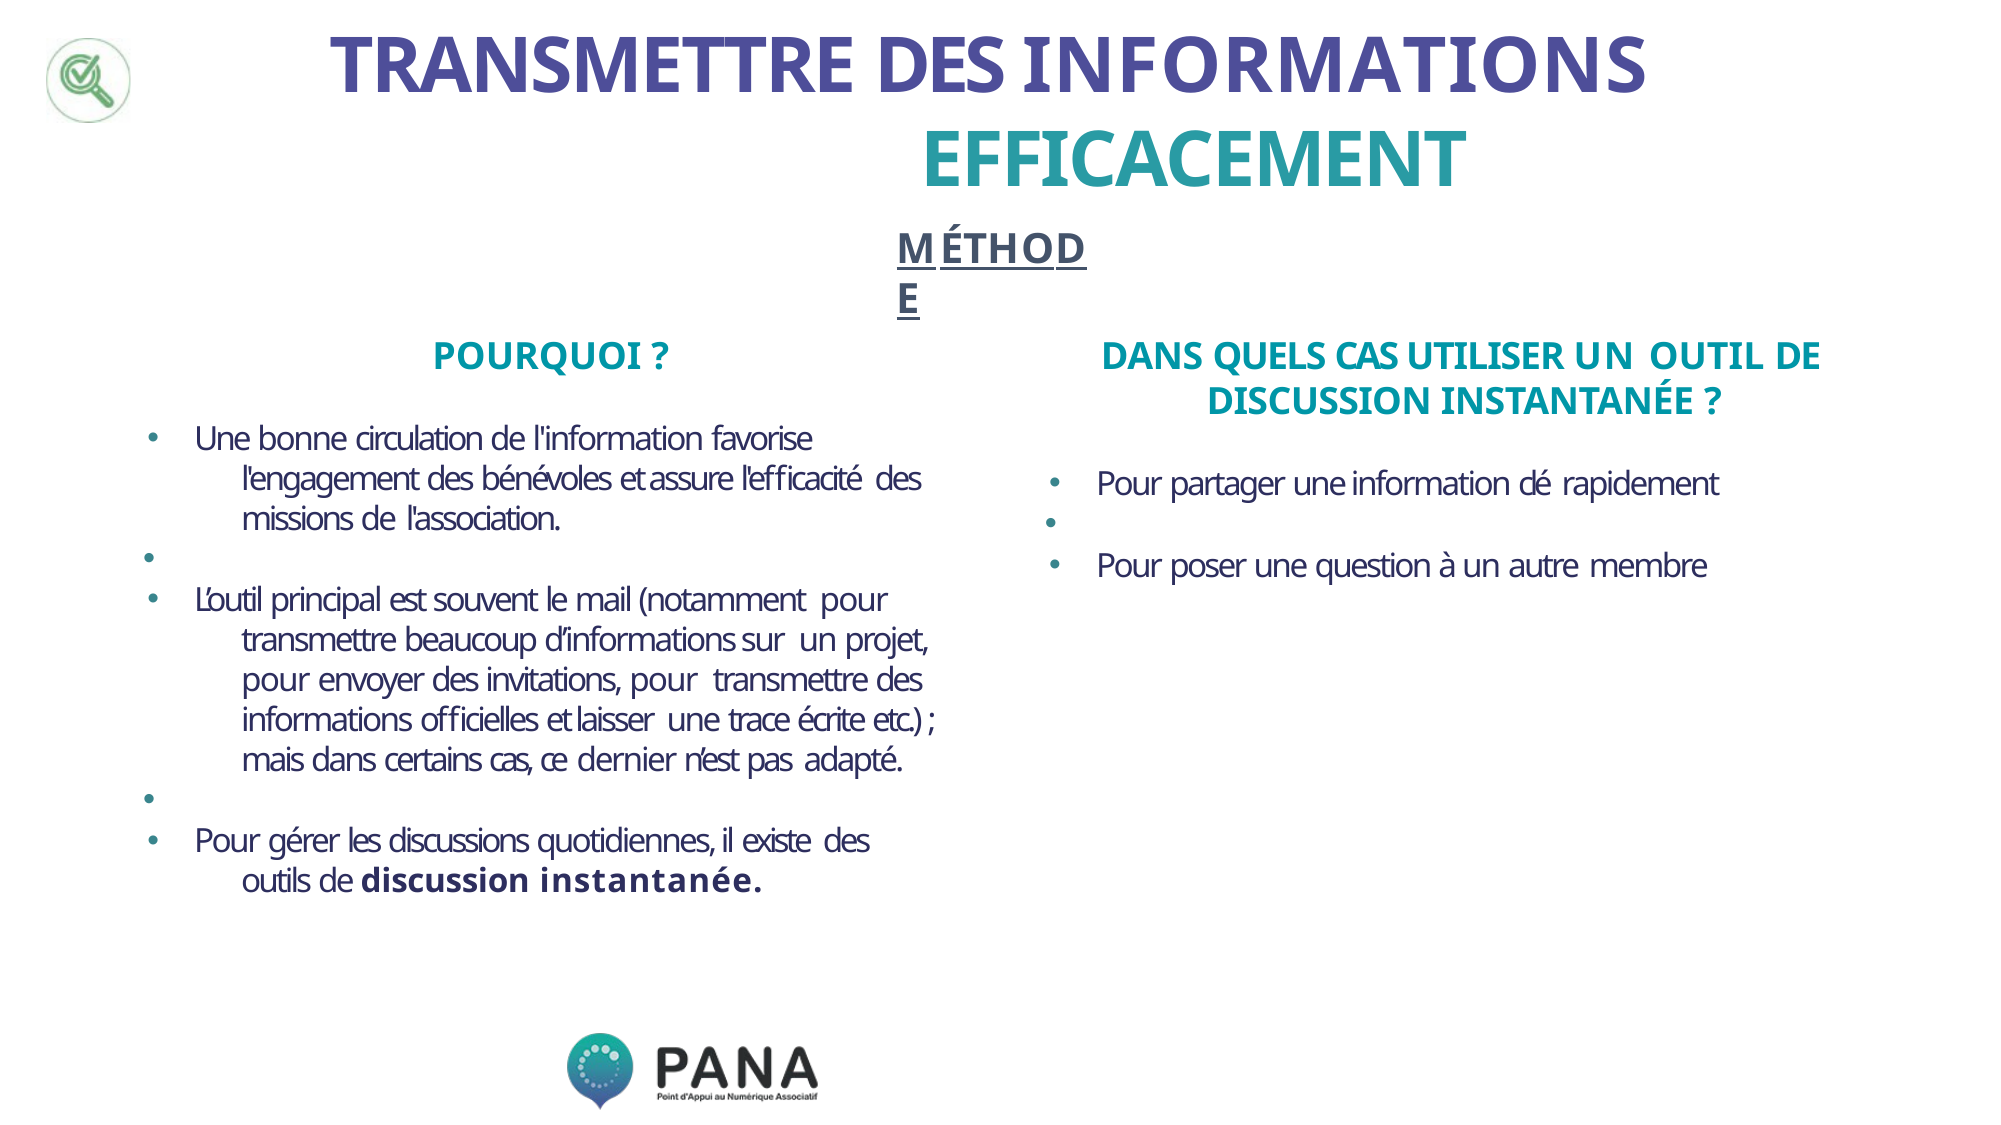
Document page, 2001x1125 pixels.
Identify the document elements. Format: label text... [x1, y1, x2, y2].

text_box POURQUOI ? Une bonne circulation de l'information favorise l'engagement des bénévoles et assure l'efficacité des missions de l'association. L’outil principal est souvent le mail (notamment pour transmettre beaucoup d’informations sur un projet, pour envoyer des invitations, pour transmettre des informations officielles et laisser une trace écrite etc.) ; mais dans certains cas, ce dernier n’est pas adapté. Pour gérer les discussions quotidiennes, il existe des outils de discussion instantanée. [143, 329, 953, 905]
text_box [46, 39, 130, 122]
text_box MÉTHODE [894, 219, 1106, 273]
text_box DANS QUELS CAS UTILISER UN OUTIL DE DISCUSSION INSTANTANÉE ? Pour partager une information clé rapidement Pour poser une question à un autre membre [1044, 329, 1841, 586]
title TRANSMETTRE DES INFORMATIONS EFFICACEMENT [321, 13, 1679, 201]
